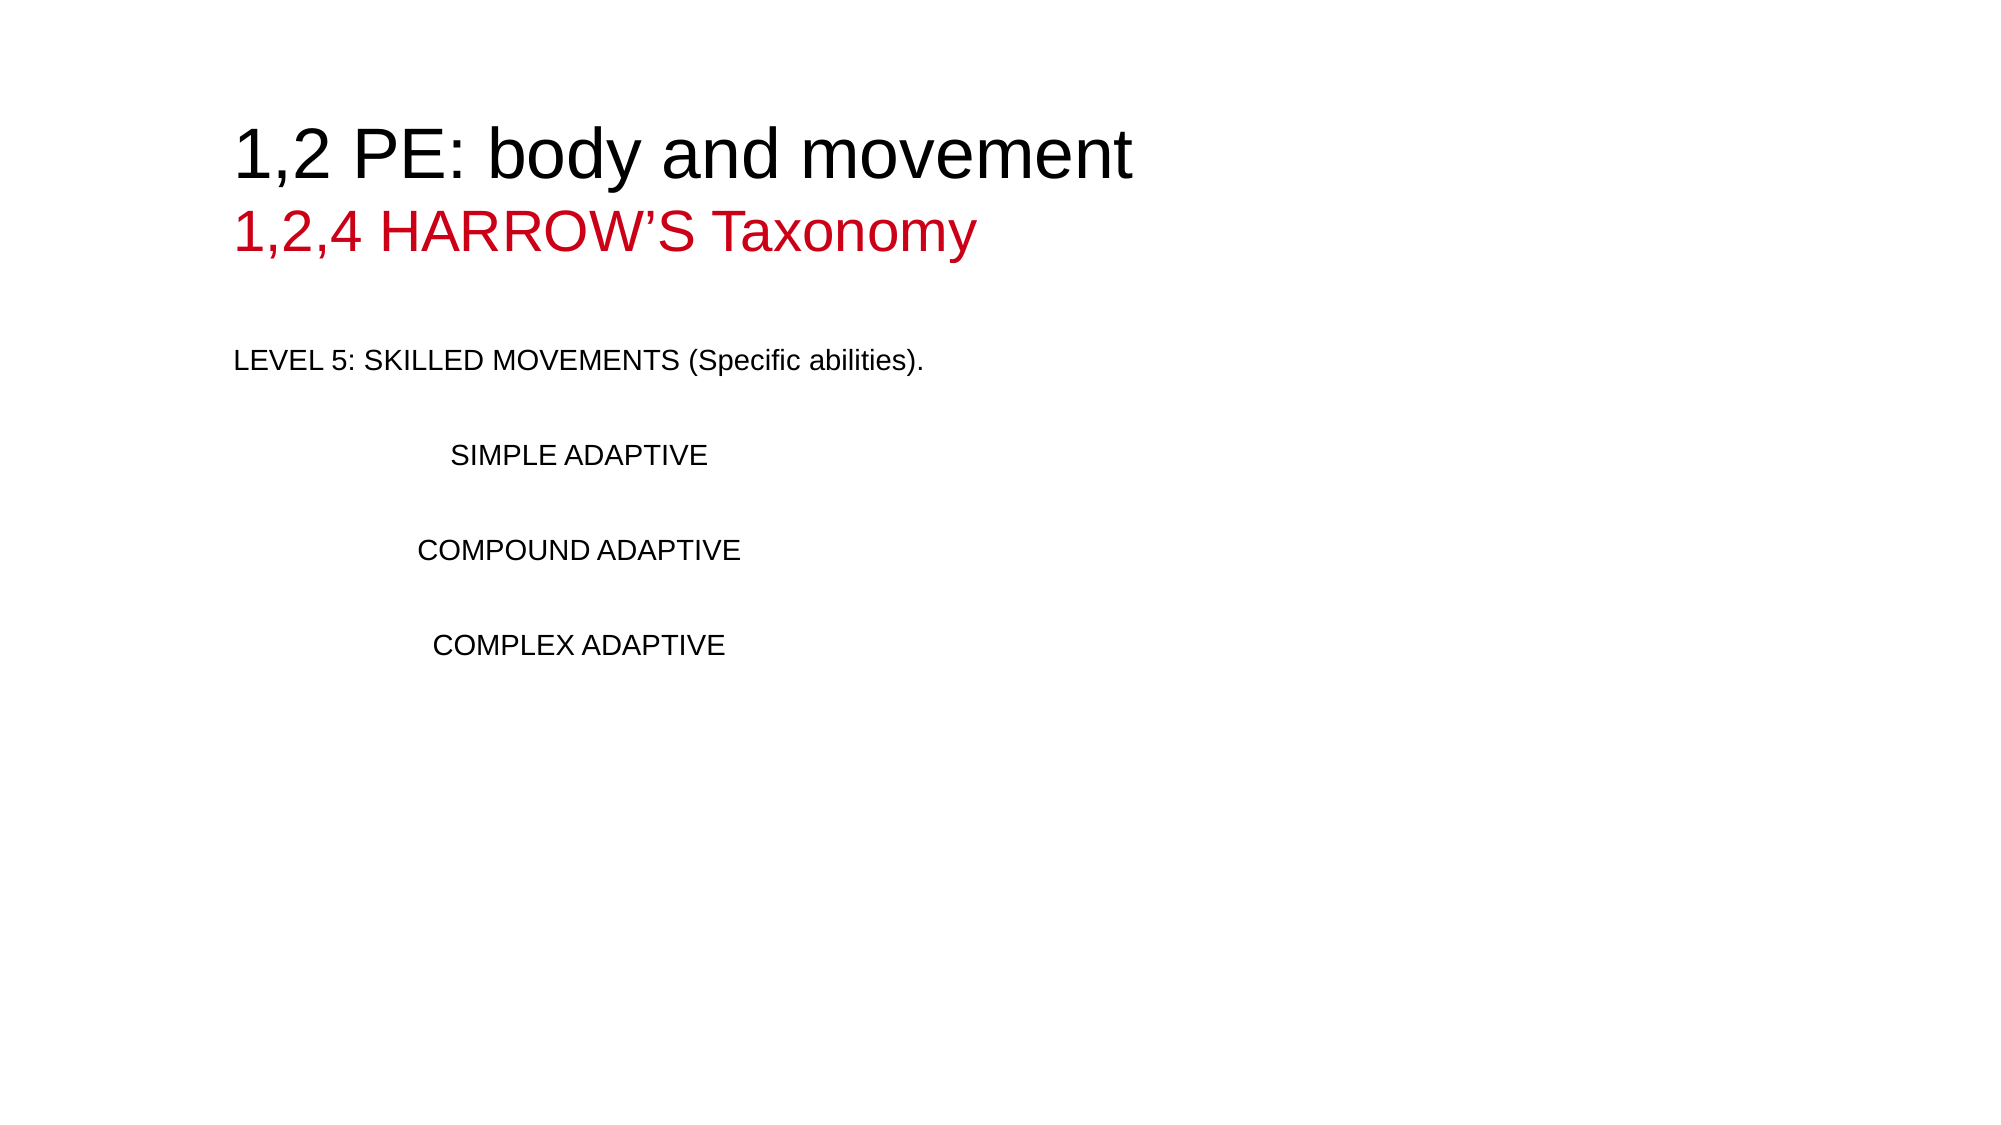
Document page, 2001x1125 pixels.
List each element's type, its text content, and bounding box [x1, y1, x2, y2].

subtitle 1,2,4 HARROW’S Taxonomy [233, 193, 1140, 253]
title 1,2 PE: body and movement [233, 91, 1140, 193]
list LEVEL 5: SKILLED MOVEMENTS (Specific abilities). SIMPLE ADAPTIVE COMPOUND ADAPTIVE COMPLEX ADAPTIVE [233, 341, 1140, 949]
